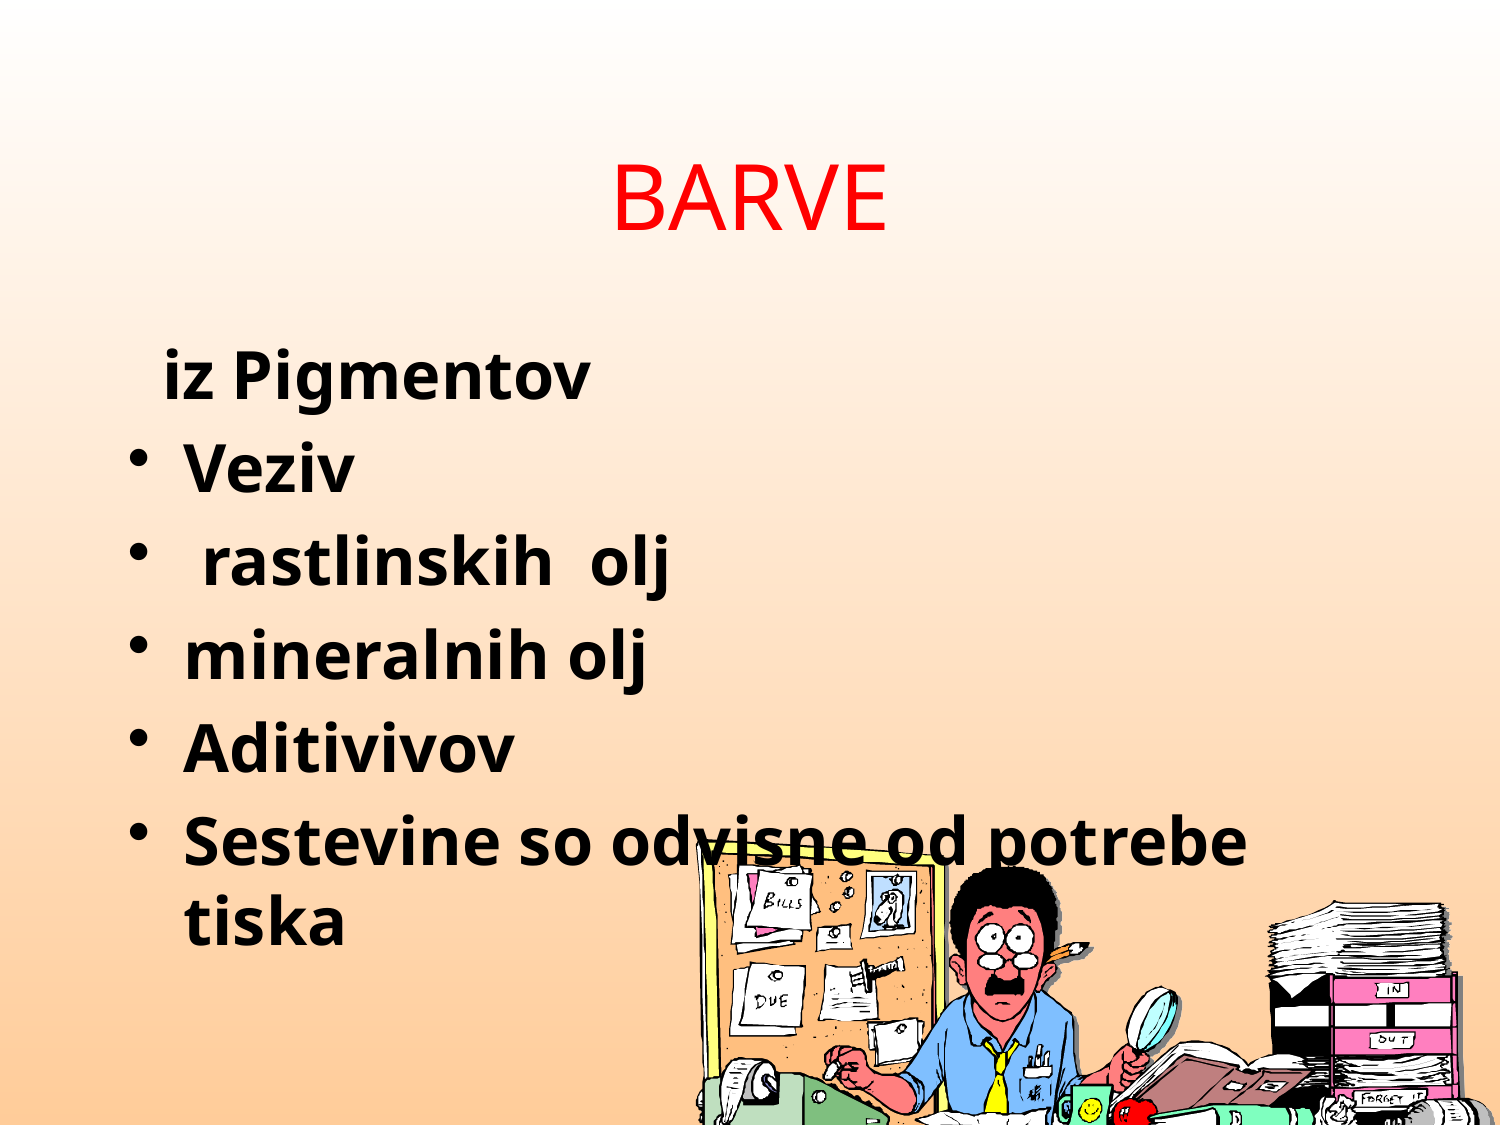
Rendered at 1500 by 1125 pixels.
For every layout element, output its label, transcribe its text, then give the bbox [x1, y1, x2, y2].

list iz Pigmentov Veziv rastlinskih olj mineralnih olj Aditivivov Sestevine so odvisne od potrebe tiska [112, 324, 1388, 1000]
title BARVE [112, 99, 1388, 288]
